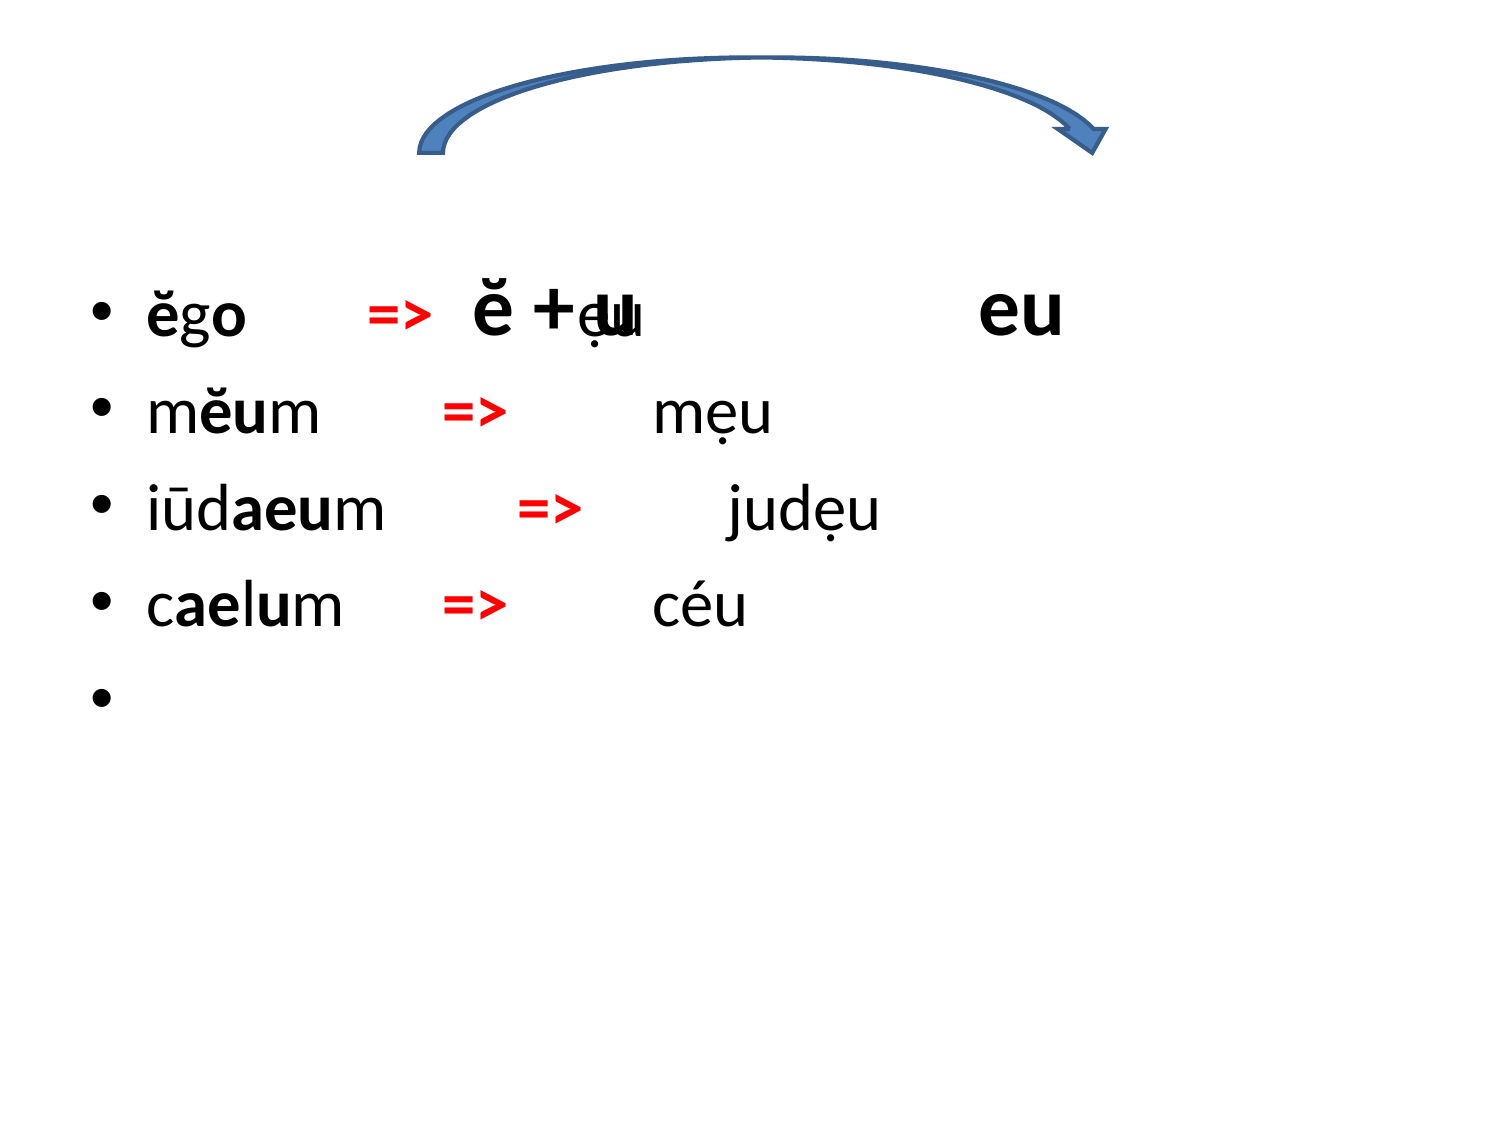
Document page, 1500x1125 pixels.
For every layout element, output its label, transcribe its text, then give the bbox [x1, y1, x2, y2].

list ĕgo => ẹu mĕum => mẹu iūdaeum => judẹu caelum => céu [75, 262, 1426, 1005]
title ĕ + u eu [75, 45, 1426, 233]
text_box [419, 57, 1106, 153]
